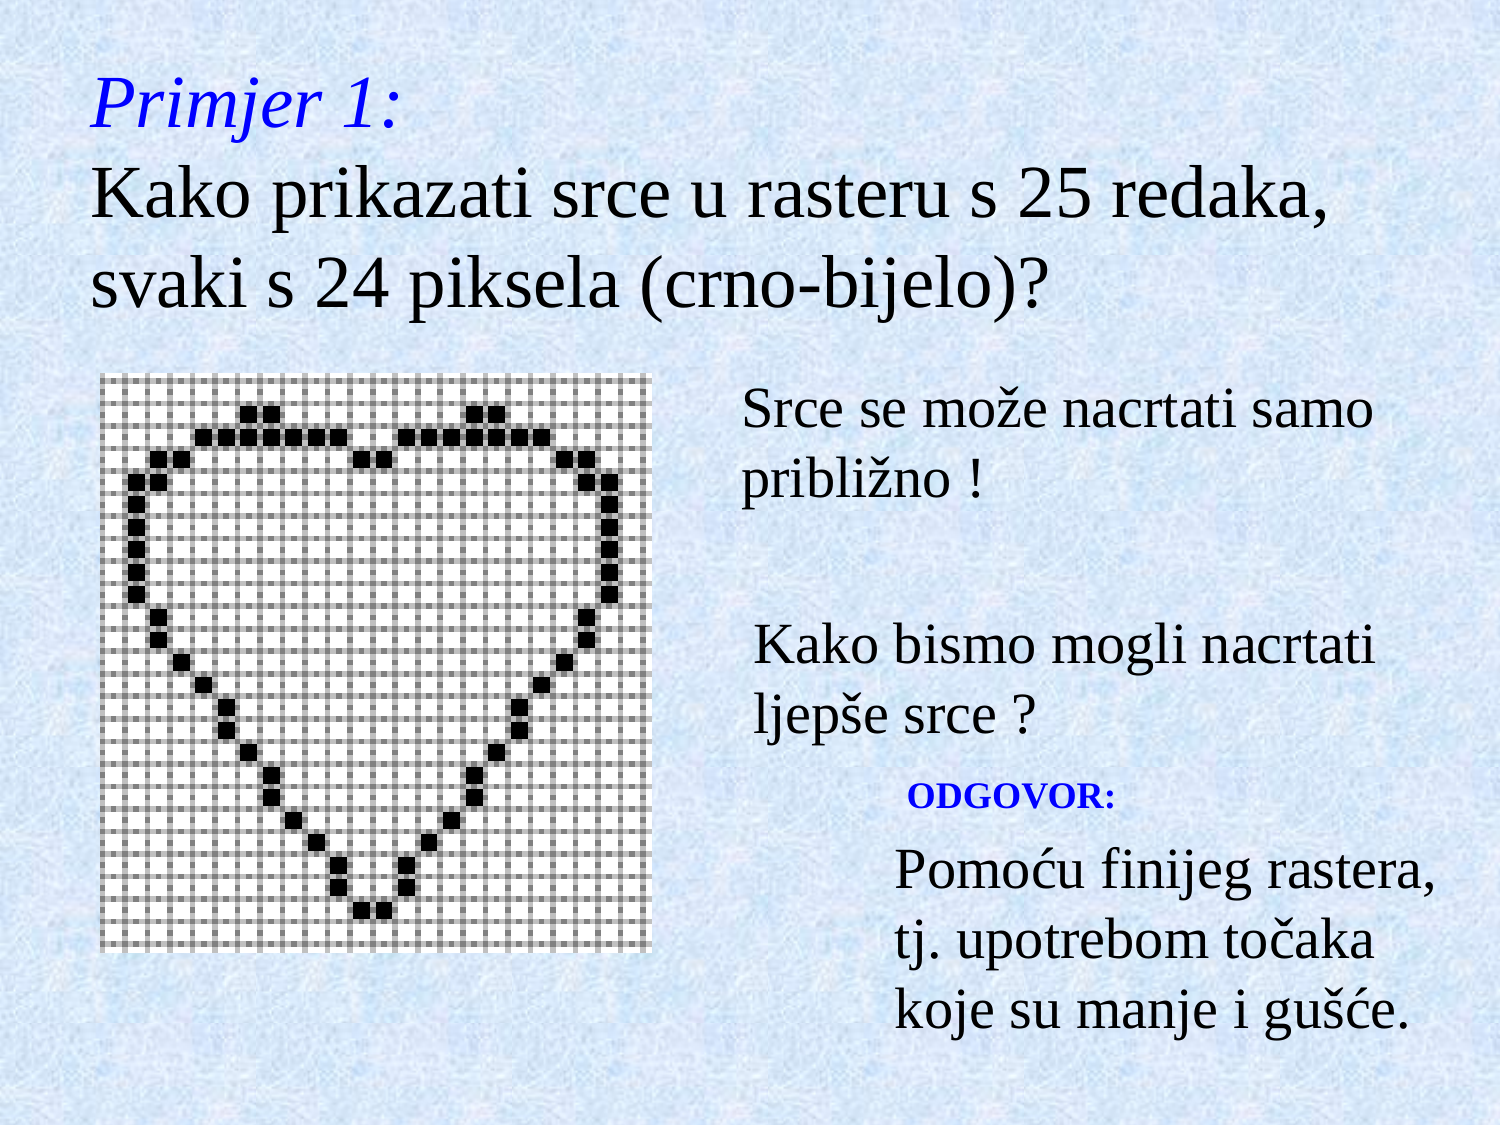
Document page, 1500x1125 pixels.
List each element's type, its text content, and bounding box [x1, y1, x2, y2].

title Primjer 1: Kako prikazati srce u rasteru s 25 redaka, svaki s 24 piksela (crno-bijelo)? [75, 45, 1424, 315]
picture [100, 373, 652, 953]
text_box Pomoću finijeg rastera, tj. upotrebom točaka koje su manje i gušće. [879, 822, 1471, 1048]
text_box Kako bismo mogli nacrtati ljepše srce ? [738, 597, 1424, 754]
text_box ODGOVOR: [891, 763, 1152, 824]
text_box Srce se može nacrtati samo približno ! [726, 361, 1459, 517]
